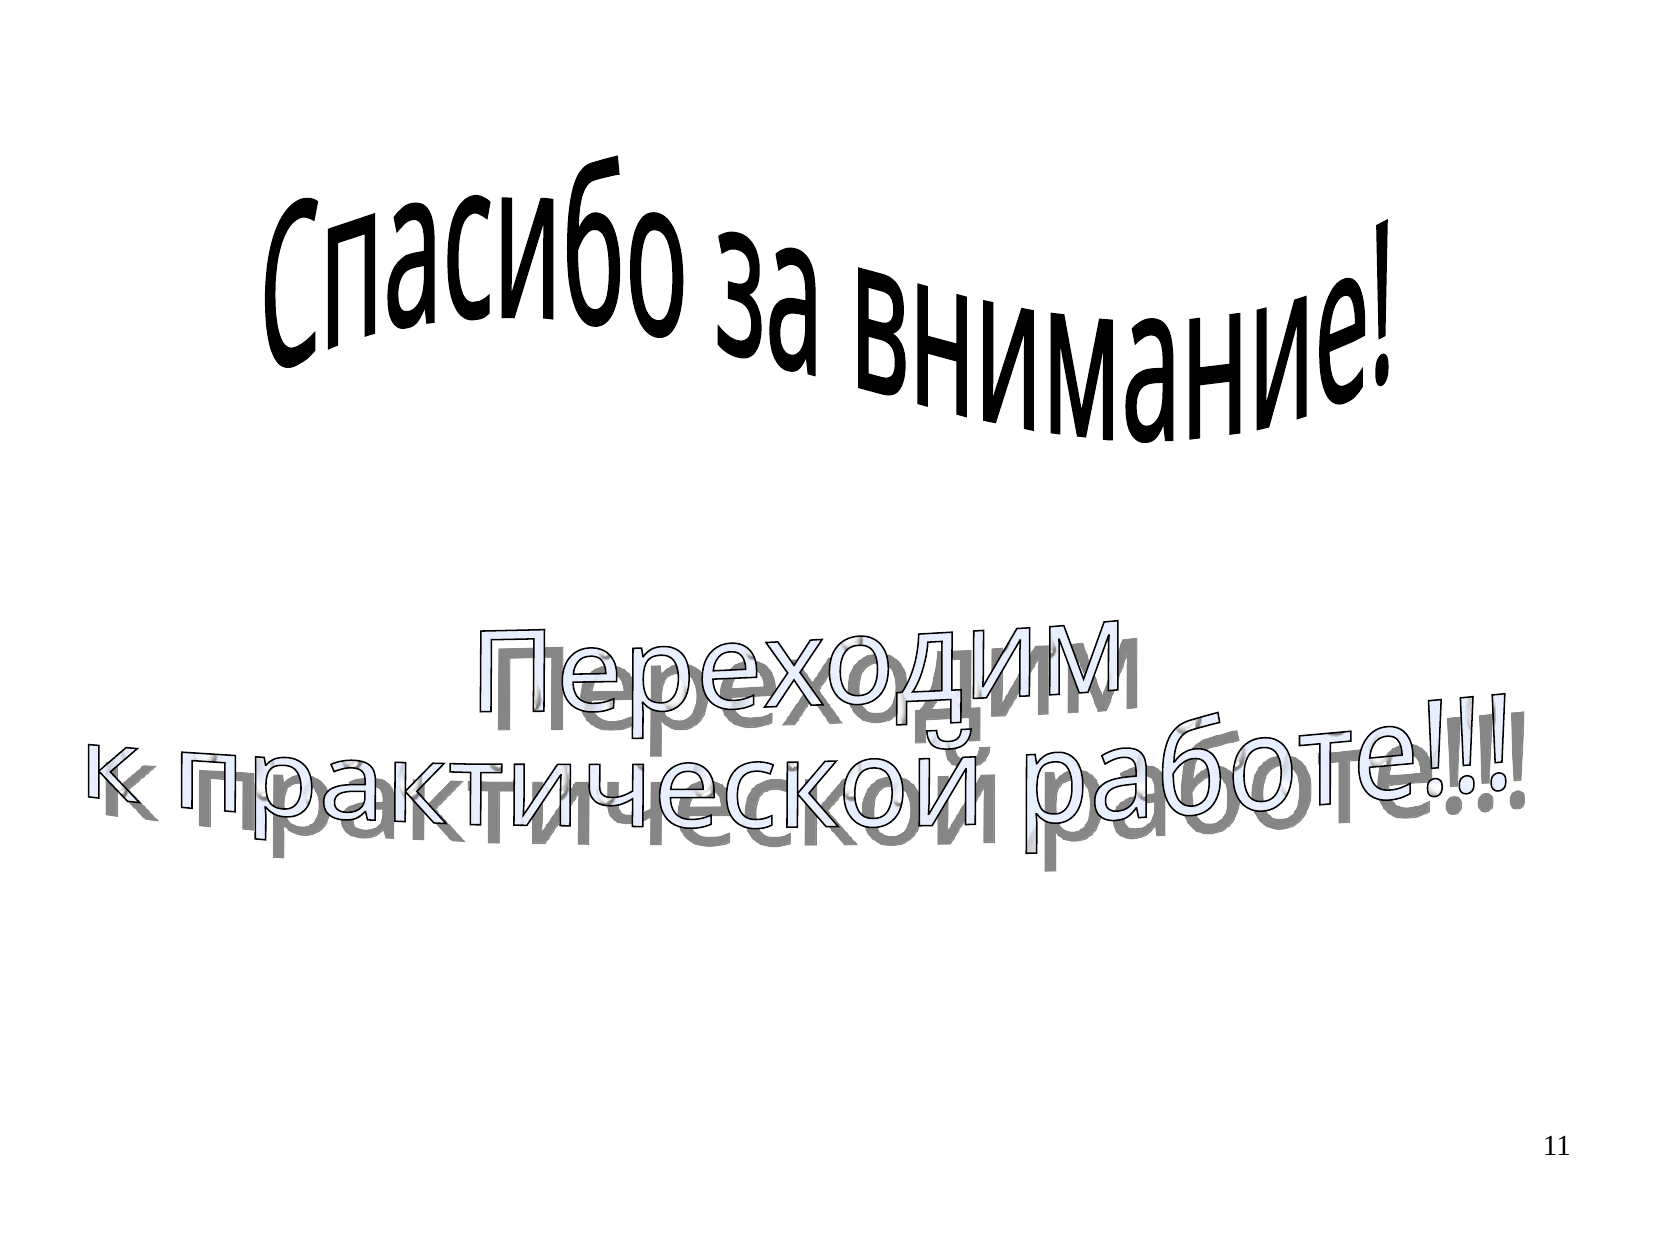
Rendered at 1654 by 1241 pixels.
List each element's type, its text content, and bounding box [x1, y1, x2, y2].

text_box Спасибо за внимание! [1190, 313, 1240, 439]
text_box Спасибо за внимание! [1376, 220, 1388, 339]
text_box Переходим к практической работе!!! [829, 636, 889, 705]
text_box Переходим к практической работе!!! [1358, 726, 1413, 801]
text_box Переходим к практической работе!!! [919, 756, 976, 826]
text_box Переходим к практической работе!!! [1460, 696, 1474, 766]
text_box Переходим к практической работе!!! [659, 762, 715, 829]
text_box Переходим к практической работе!!! [973, 627, 1030, 699]
text_box Переходим к практической работе!!! [450, 763, 502, 825]
text_box Переходим к практической работе!!! [702, 643, 757, 710]
text_box Переходим к практической работе!!! [1026, 752, 1083, 854]
text_box Спасибо за внимание! [770, 248, 815, 376]
text_box Переходим к практической работе!!! [1233, 737, 1292, 812]
text_box Переходим к практической работе!!! [88, 744, 140, 803]
text_box Переходим к практической работе!!! [926, 729, 972, 750]
text_box Переходим к практической работе!!! [480, 629, 545, 712]
text_box Переходим к практической работе!!! [1299, 731, 1351, 805]
text_box Переходим к практической работе!!! [786, 761, 839, 828]
text_box Переходим к практической работе!!! [896, 632, 962, 725]
text_box Спасибо за внимание! [502, 198, 553, 319]
text_box Спасибо за внимание! [1319, 278, 1365, 404]
text_box Переходим к практической работе!!! [1162, 712, 1221, 816]
text_box Переходим к практической работе!!! [255, 756, 312, 840]
text_box Спасибо за внимание! [1051, 313, 1113, 440]
text_box Спасибо за внимание! [1126, 318, 1173, 443]
text_box Спасибо за внимание! [983, 300, 1034, 431]
text_box Переходим к практической работе!!! [181, 752, 236, 812]
text_box Переходим к практической работе!!! [632, 646, 690, 739]
text_box Переходим к практической работе!!! [394, 762, 446, 824]
text_box Переходим к практической работе!!! [1094, 748, 1147, 821]
text_box Переходим к практической работе!!! [323, 760, 376, 821]
text_box Переходим к практической работе!!! [589, 764, 644, 827]
text_box Переходим к практической работе!!! [513, 764, 571, 826]
text_box Спасибо за внимание! [567, 156, 620, 327]
text_box Переходим к практической работе!!! [844, 758, 903, 828]
text_box Переходим к практической работе!!! [1049, 620, 1118, 695]
text_box Переходим к практической работе!!! [1492, 693, 1505, 763]
text_box Спасибо за внимание! [265, 198, 318, 368]
text_box Спасибо за внимание! [328, 213, 375, 349]
text_box Переходим к практической работе!!! [764, 639, 824, 708]
text_box Спасибо за внимание! [448, 195, 490, 320]
text_box Спасибо за внимание! [718, 232, 761, 358]
text_box Спасибо за внимание! [630, 212, 683, 338]
text_box Спасибо за внимание! [388, 203, 434, 329]
text_box Переходим к практической работе!!! [1428, 699, 1442, 769]
text_box Спасибо за внимание! [858, 268, 905, 395]
text_box Переходим к практической работе!!! [726, 761, 774, 829]
text_box Спасибо за внимание! [1257, 296, 1306, 430]
text_box Спасибо за внимание! [918, 284, 967, 417]
text_box Переходим к практической работе!!! [562, 647, 617, 712]
